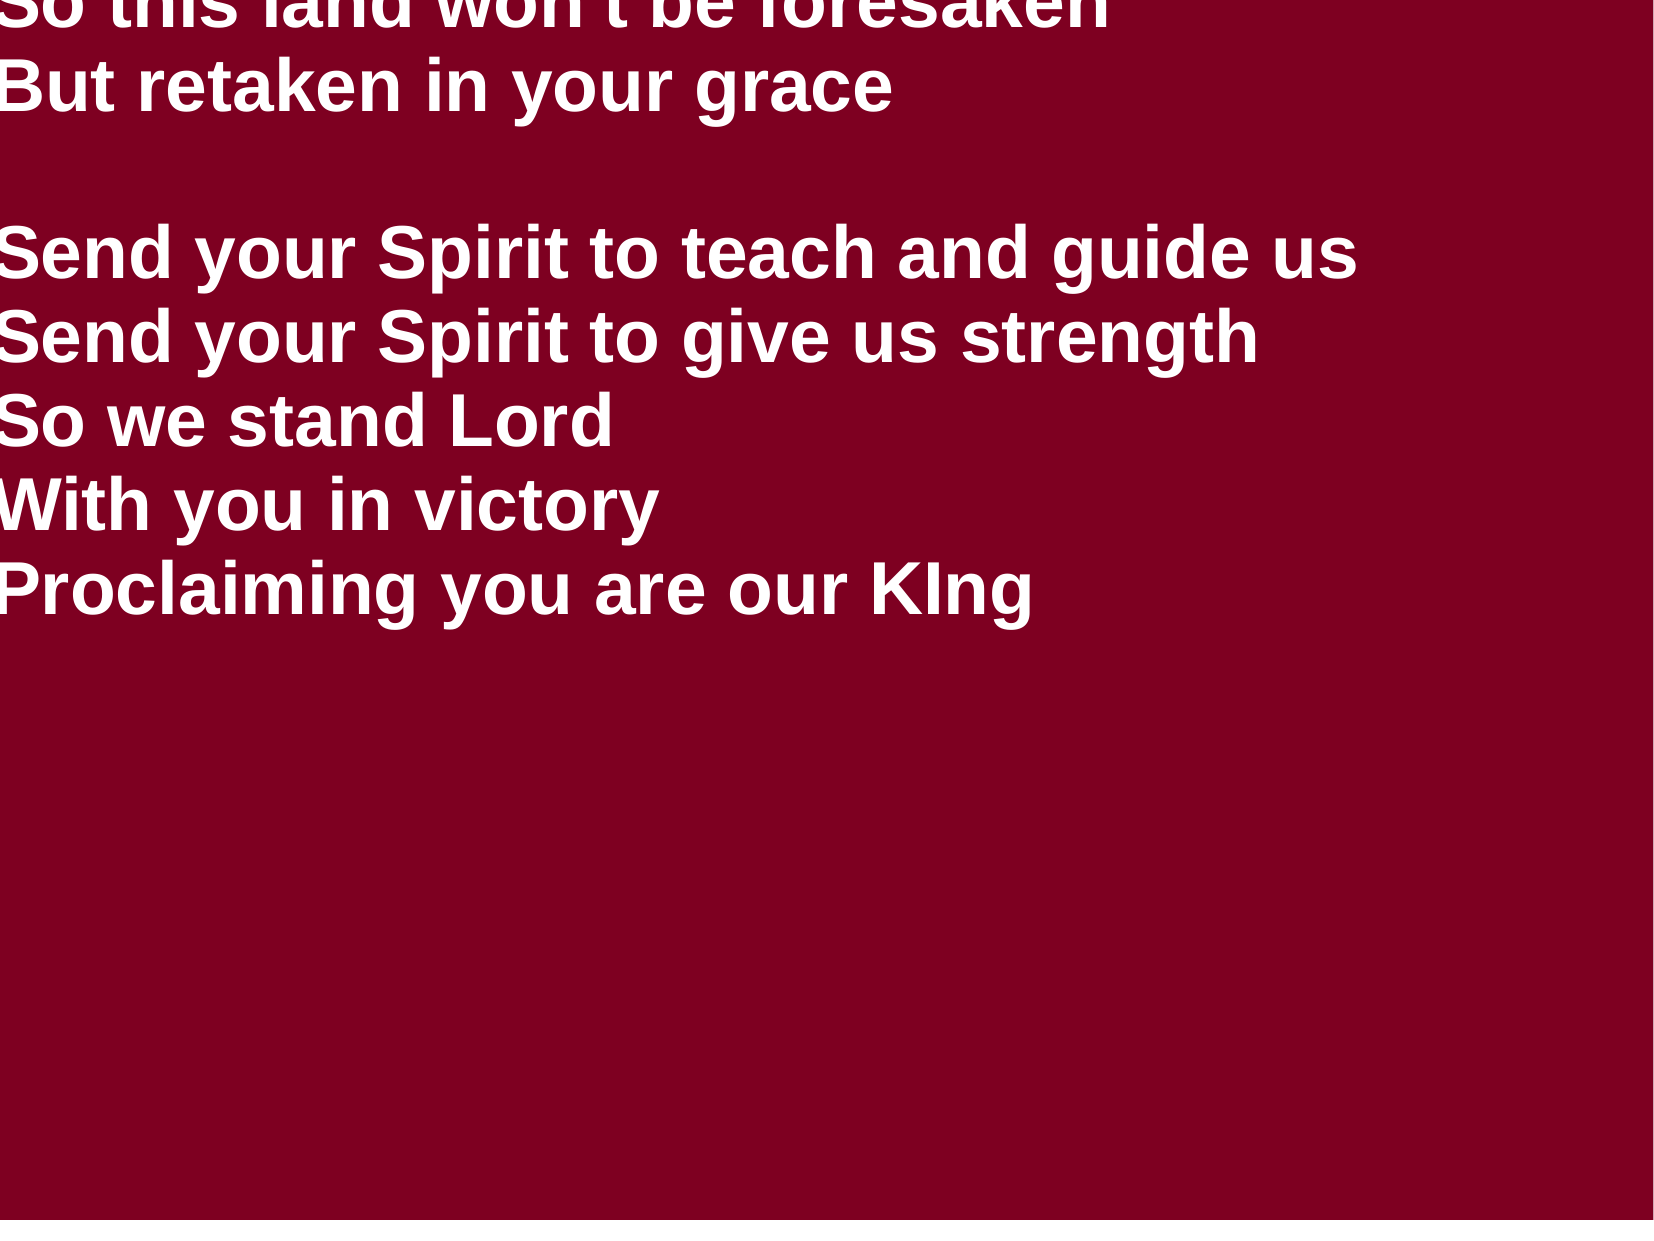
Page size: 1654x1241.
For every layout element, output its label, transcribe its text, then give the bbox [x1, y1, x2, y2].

text_box Empower us Jesus for our nation Empower us Jesus for our own sake So this land won't be foresaken But retaken in your grace Send your Spirit to teach and guide us Send your Spirit to give us strength So we stand Lord With you in victory Proclaiming you are our KIng [0, 0, 1654, 1220]
